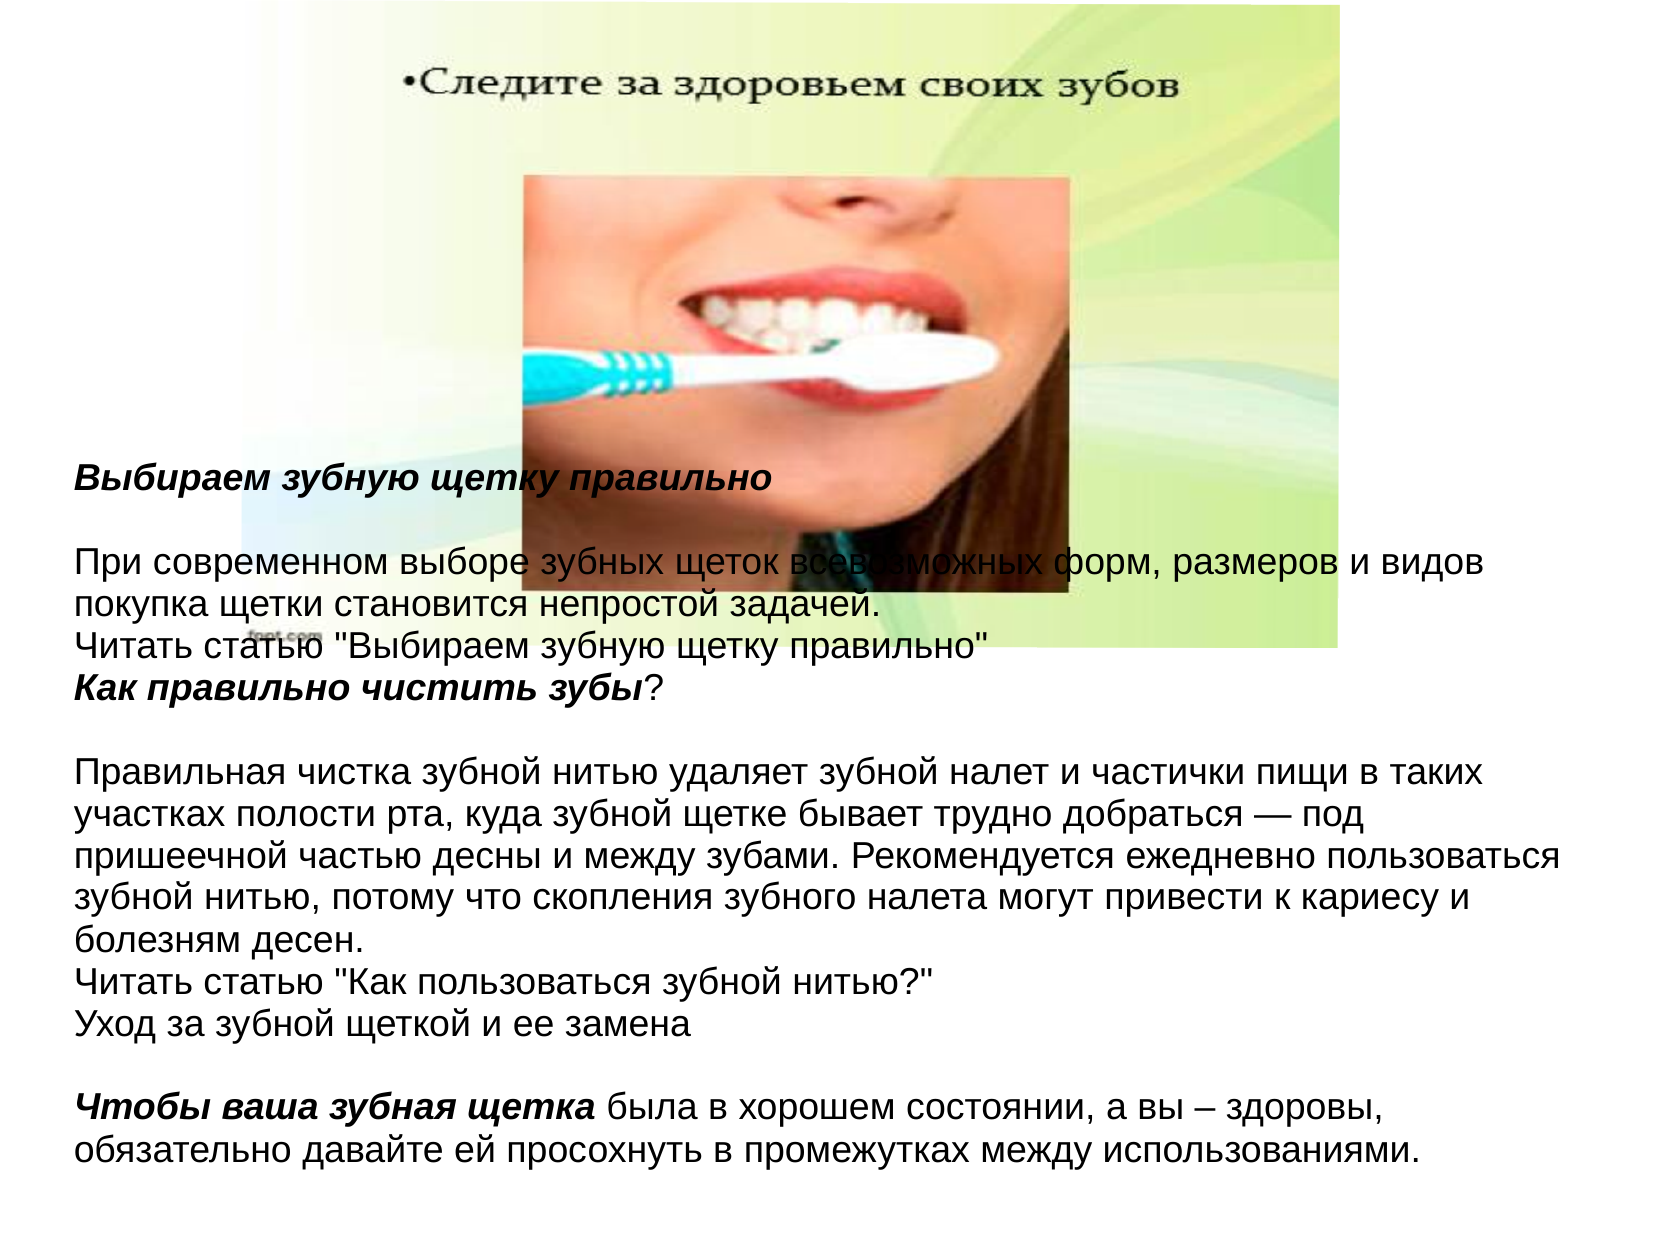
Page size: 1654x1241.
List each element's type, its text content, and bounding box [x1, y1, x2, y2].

text_box Выбираем зубную щетку правильно При современном выборе зубных щеток всевозможных форм, размеров и видов покупка щетки становится непростой задачей. Читать статью "Выбираем зубную щетку правильно" Как правильно чистить зубы? Правильная чистка зубной нитью удаляет зубной налет и частички пищи в таких участках полости рта, куда зубной щетке бывает трудно добраться — под пришеечной частью десны и между зубами. Рекомендуется ежедневно пользоваться зубной нитью, потому что скопления зубного налета могут привести к кариесу и болезням десен. Читать статью "Как пользоваться зубной нитью?" Уход за зубной щеткой и ее замена Чтобы ваша зубная щетка была в хорошем состоянии, а вы – здоровы, обязательно давайте ей просохнуть в промежутках между использованиями. [59, 448, 1583, 1205]
picture [241, 0, 1340, 448]
